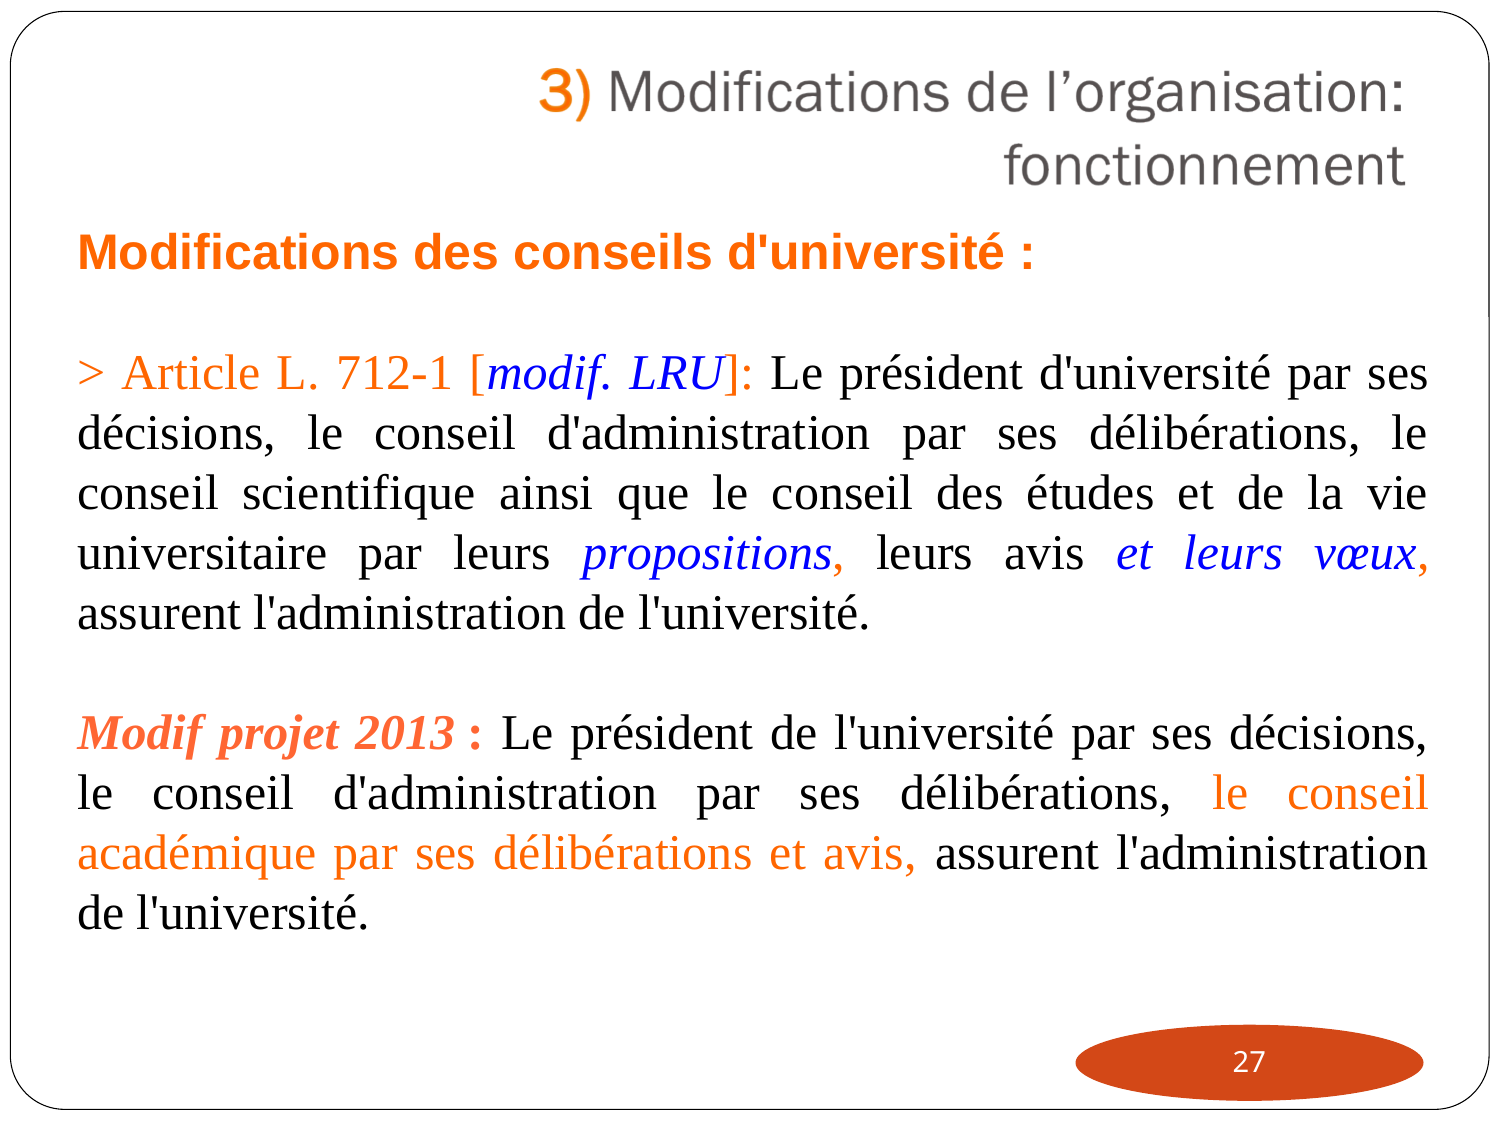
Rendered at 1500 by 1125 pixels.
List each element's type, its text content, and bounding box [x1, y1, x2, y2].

text_box Modifications des conseils d'université : > Article L. 712-1 [modif. LRU]: Le président d'université par ses décisions, le conseil d'administration par ses délibérations, le conseil scientifique ainsi que le conseil des études et de la vie universitaire par leurs propositions, leurs avis et leurs vœux, assurent l'administration de l'université. Modif projet 2013 : Le président de l'université par ses décisions, le conseil d'administration par ses délibérations, le conseil académique par ses délibérations et avis, assurent l'administration de l'université. [62, 212, 1445, 993]
text_box <numéro> [1075, 1024, 1424, 1101]
picture [187, 49, 1421, 244]
